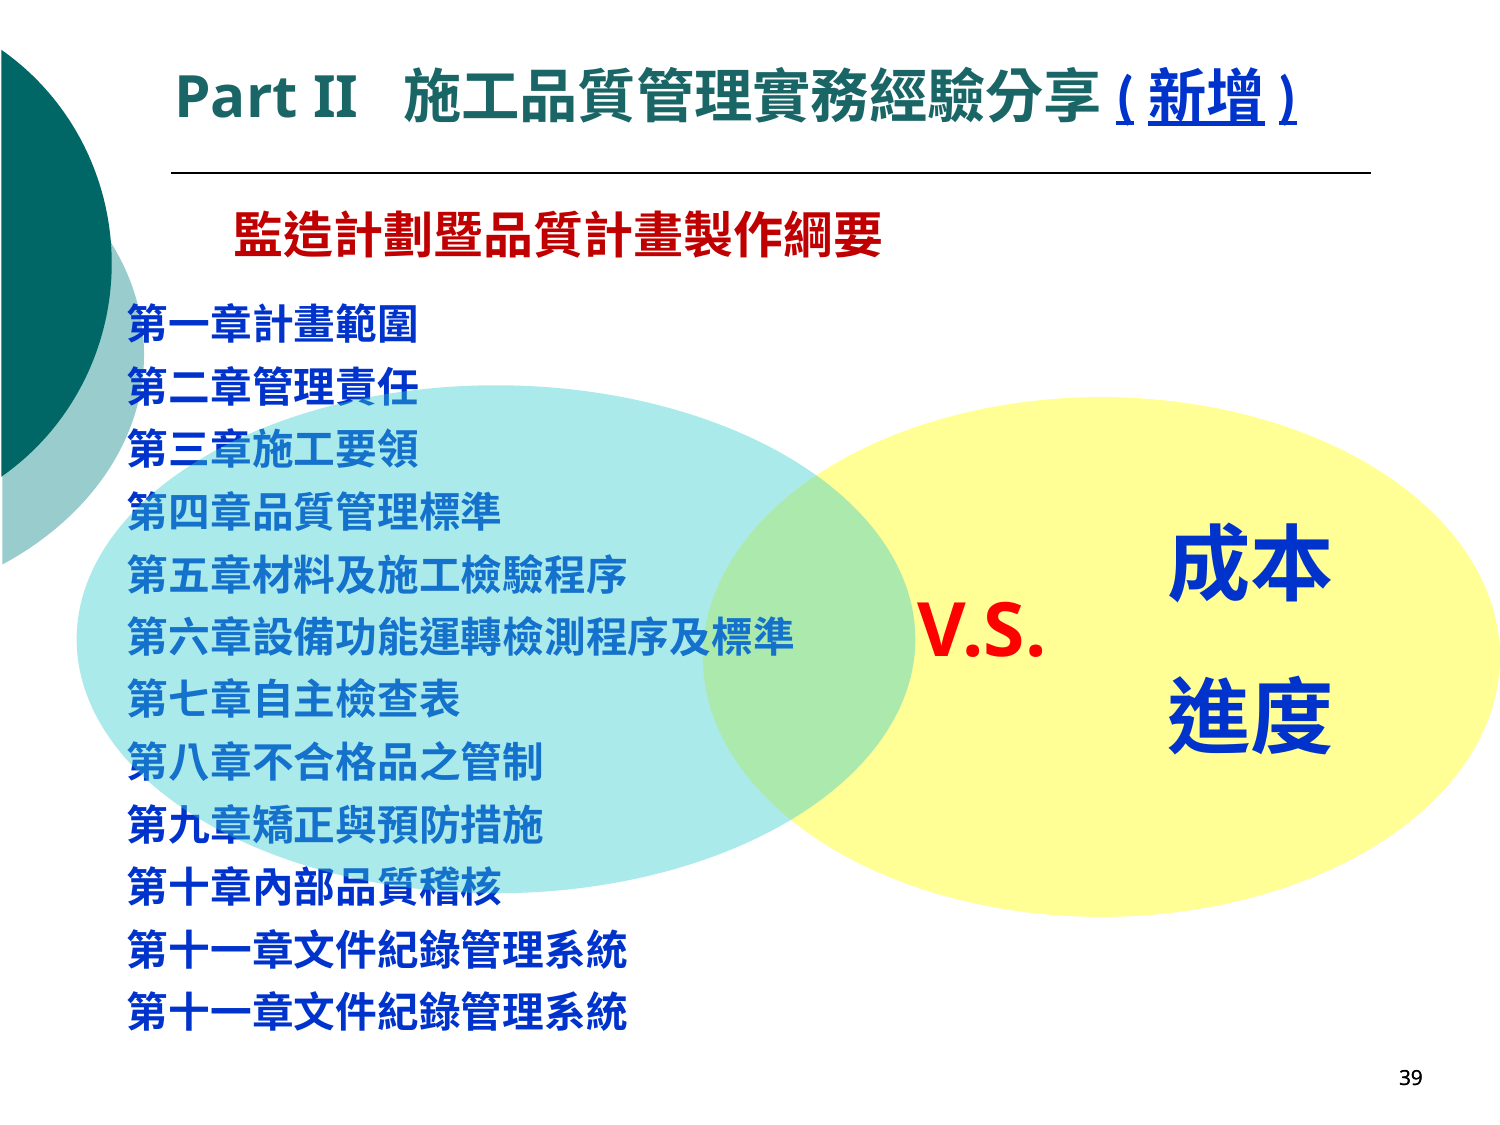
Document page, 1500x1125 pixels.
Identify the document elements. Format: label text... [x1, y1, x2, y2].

text_box Part II 施工品質管理實務經驗分享(新增) [159, 30, 1376, 157]
text_box 成本 [1152, 503, 1349, 619]
text_box 第一章計畫範圍 第二章管理責任 第三章施工要領 第四章品質管理標準 第五章材料及施工檢驗程序 第六章設備功能運轉檢測程序及標準 第七章自主檢查表 第八章不合格品之管制 第九章矯正與預防措施 第十章內部品質稽核 第十一章文件紀錄管理系統 第十一章文件紀錄管理系統 [112, 290, 857, 535]
text_box V.S. [902, 574, 1062, 680]
text_box 第一章計畫範圍 第二章管理責任 第三章施工要領 第四章品質管理標準 第五章材料及施工檢驗程序 第六章設備功能運轉檢測程序及標準 第七章自主檢查表 第八章不合格品之管制 第九章矯正與預防措施 第十章內部品質稽核 第十一章文件紀錄管理系統 第十一章文件紀錄管理系統 [112, 743, 857, 1044]
text_box [76, 385, 1500, 917]
text_box 監造計劃暨品質計畫製作綱要 [218, 196, 1294, 272]
text_box 進度 [1152, 656, 1349, 772]
